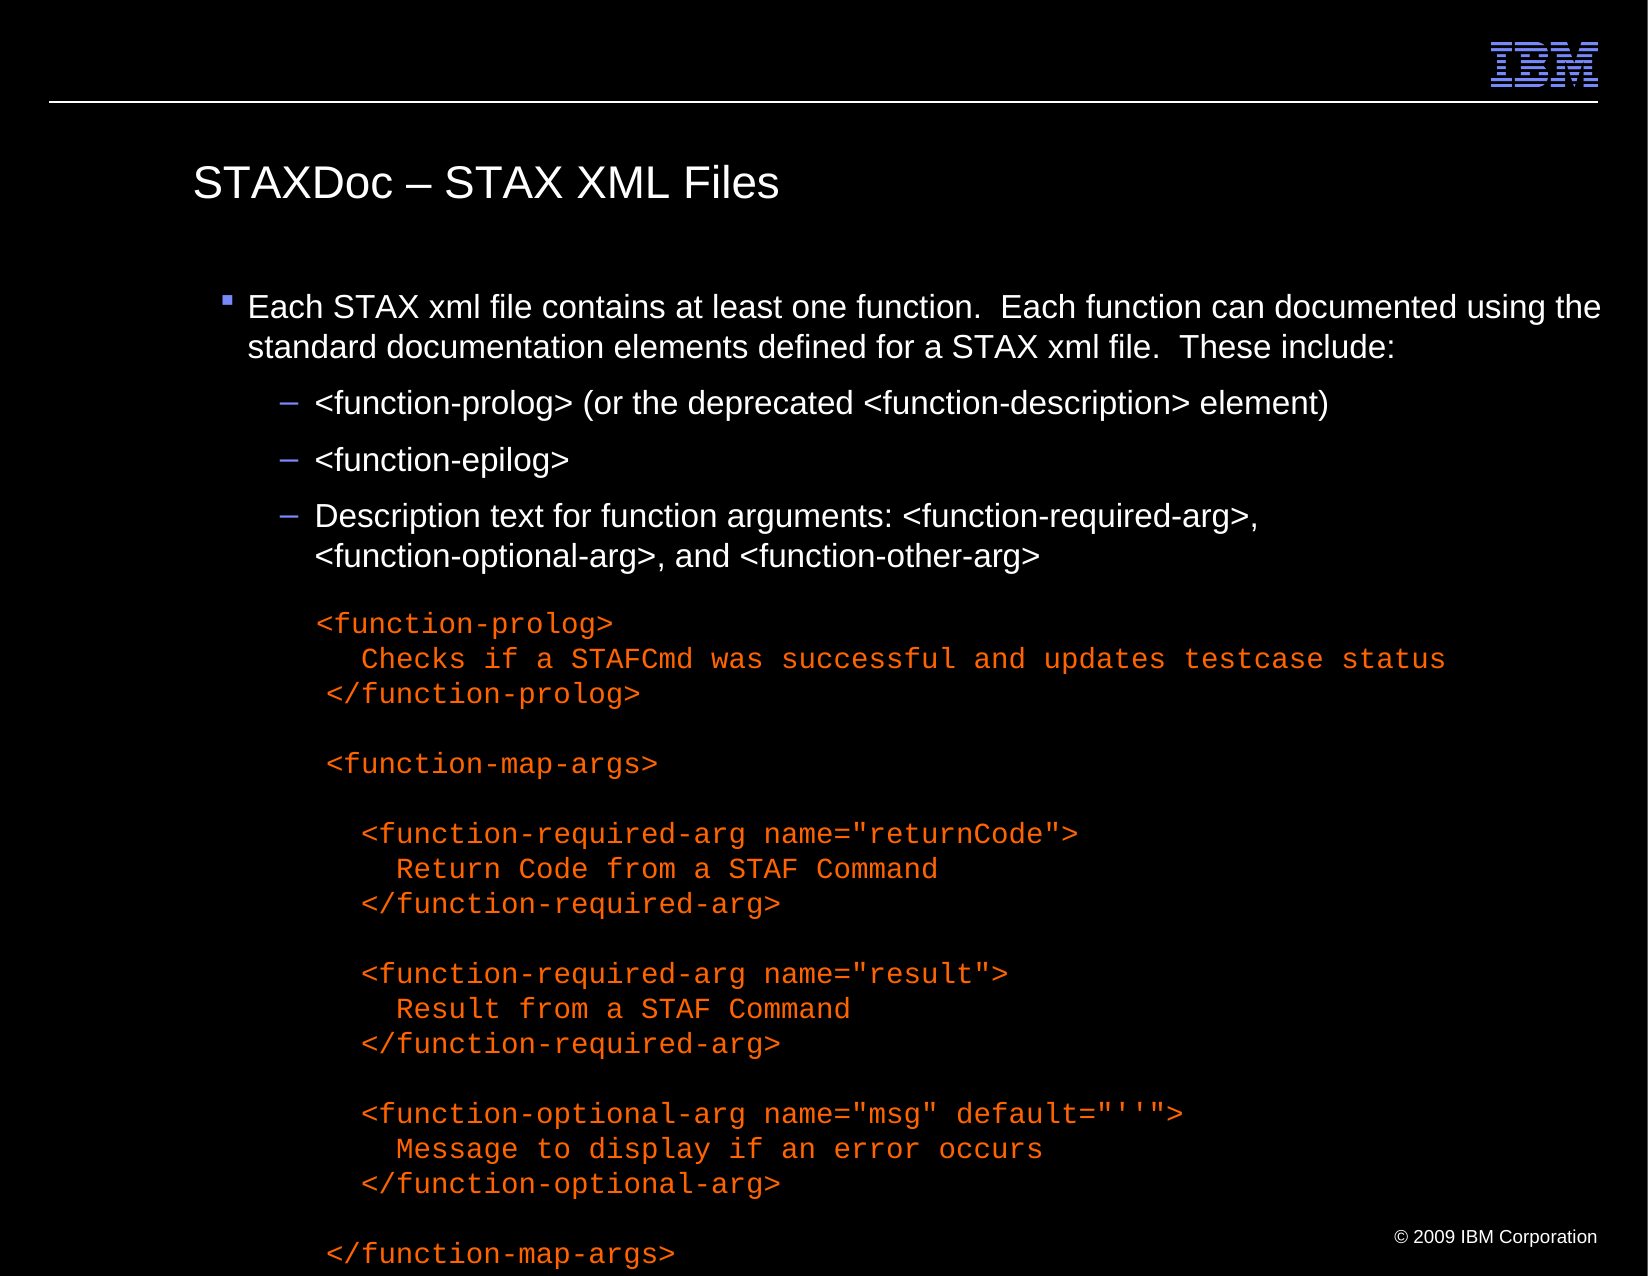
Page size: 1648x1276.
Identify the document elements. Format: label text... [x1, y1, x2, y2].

picture [1491, 42, 1598, 87]
text_box <function-prolog> Checks if a STAFCmd was successful and updates testcase status </function-prolog> <function-map-args> <function-required-arg name="returnCode"> Return Code from a STAF Command </function-required-arg> <function-required-arg name="result"> Result from a STAF Command </function-required-arg> <function-optional-arg name="msg" default="''"> Message to display if an error occurs </function-optional-arg> </function-map-args> [241, 597, 1462, 1276]
title STAXDoc – STAX XML Files [175, 150, 1648, 244]
text_box Each STAX xml file contains at least one function. Each function can documented using the standard documentation elements defined for a STAX xml file. These include: <function-prolog> (or the deprecated <function-description> element) <function-epilog> Description text for function arguments: <function-required-arg>, <function-optional-arg>, and <function-other-arg> [220, 284, 1648, 575]
